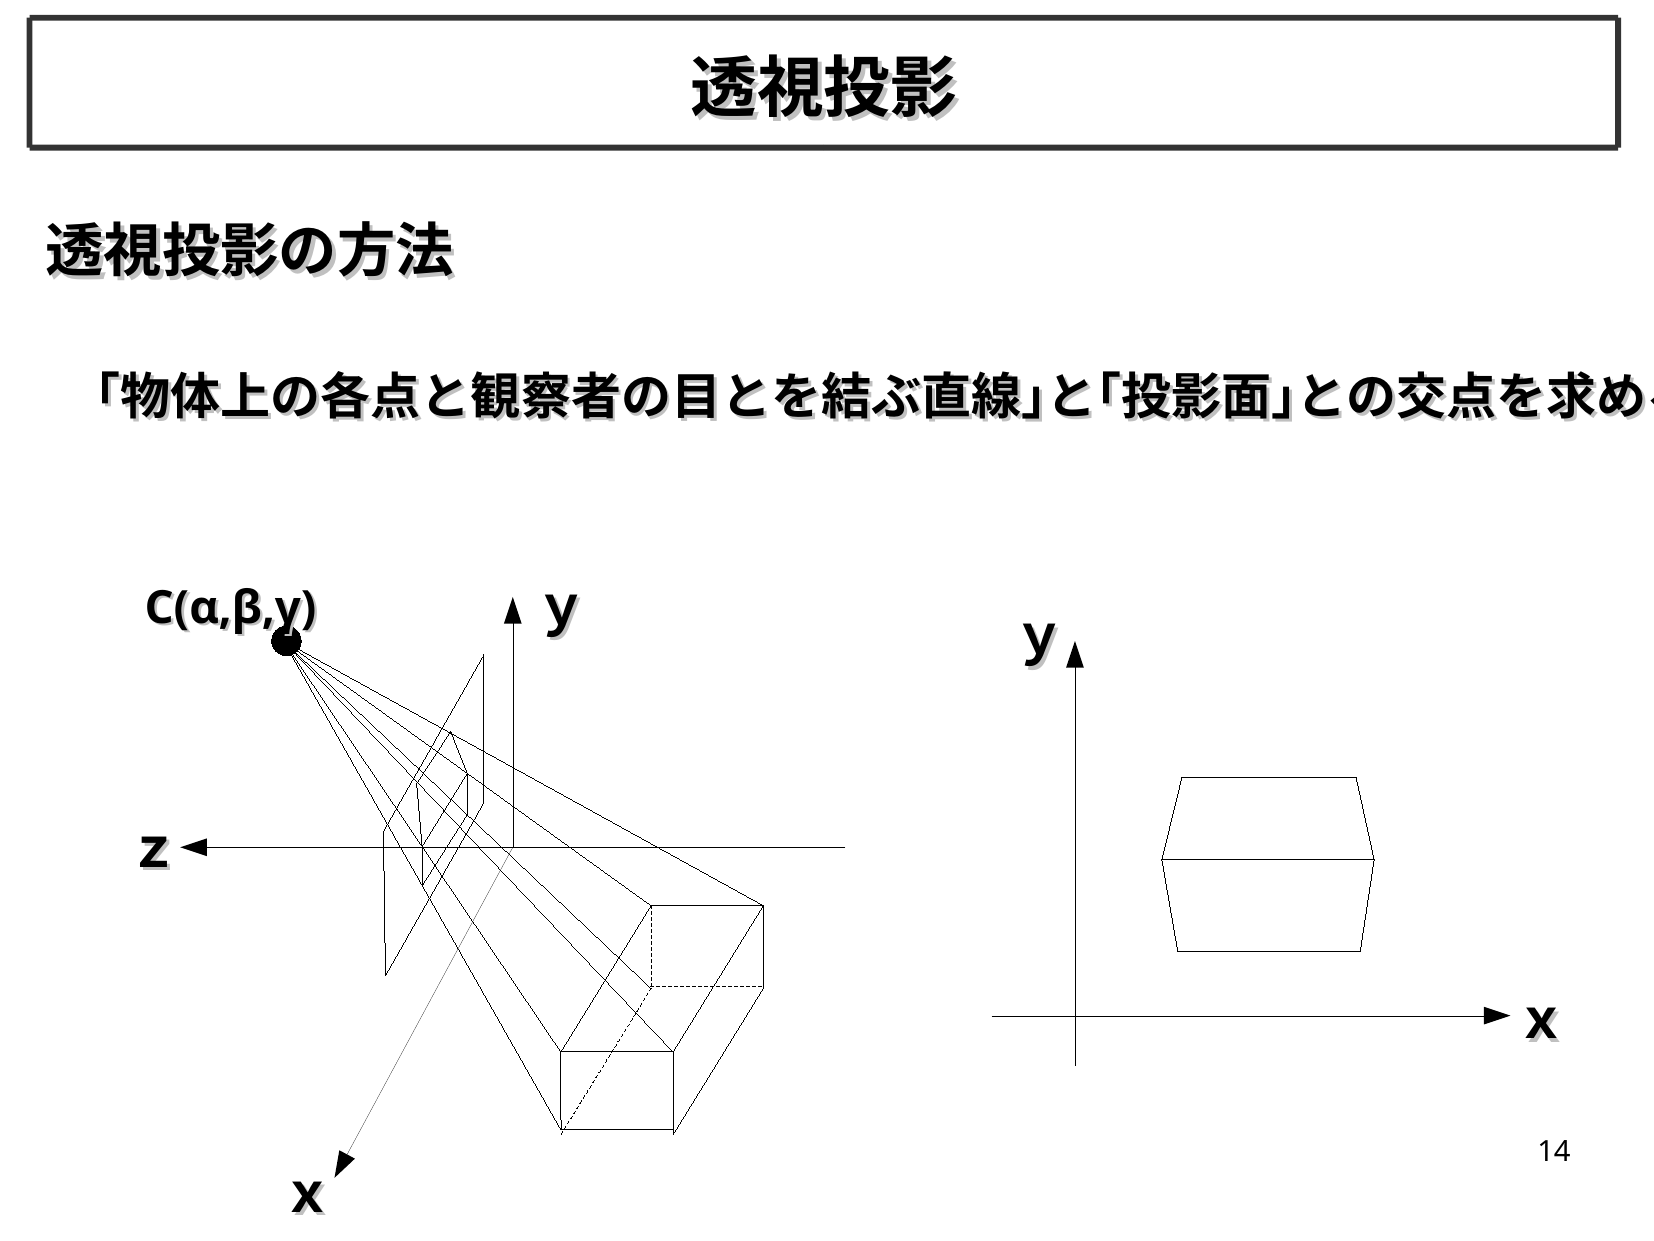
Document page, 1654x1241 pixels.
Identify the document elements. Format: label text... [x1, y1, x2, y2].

text_box ｚ [112, 797, 207, 902]
text_box ｘ [265, 1141, 361, 1241]
text_box [271, 638, 302, 656]
text_box ｙ [998, 584, 1093, 689]
text_box ｙ [519, 555, 615, 660]
text_box 透視投影の方法 ｢物体上の各点と観察者の目とを結ぶ直線｣と｢投影面｣との交点を求める [31, 197, 1557, 383]
text_box 透視投影 [29, 17, 1619, 148]
text_box C(α,β,γ) [129, 566, 426, 638]
text_box ｘ [1500, 968, 1595, 1073]
